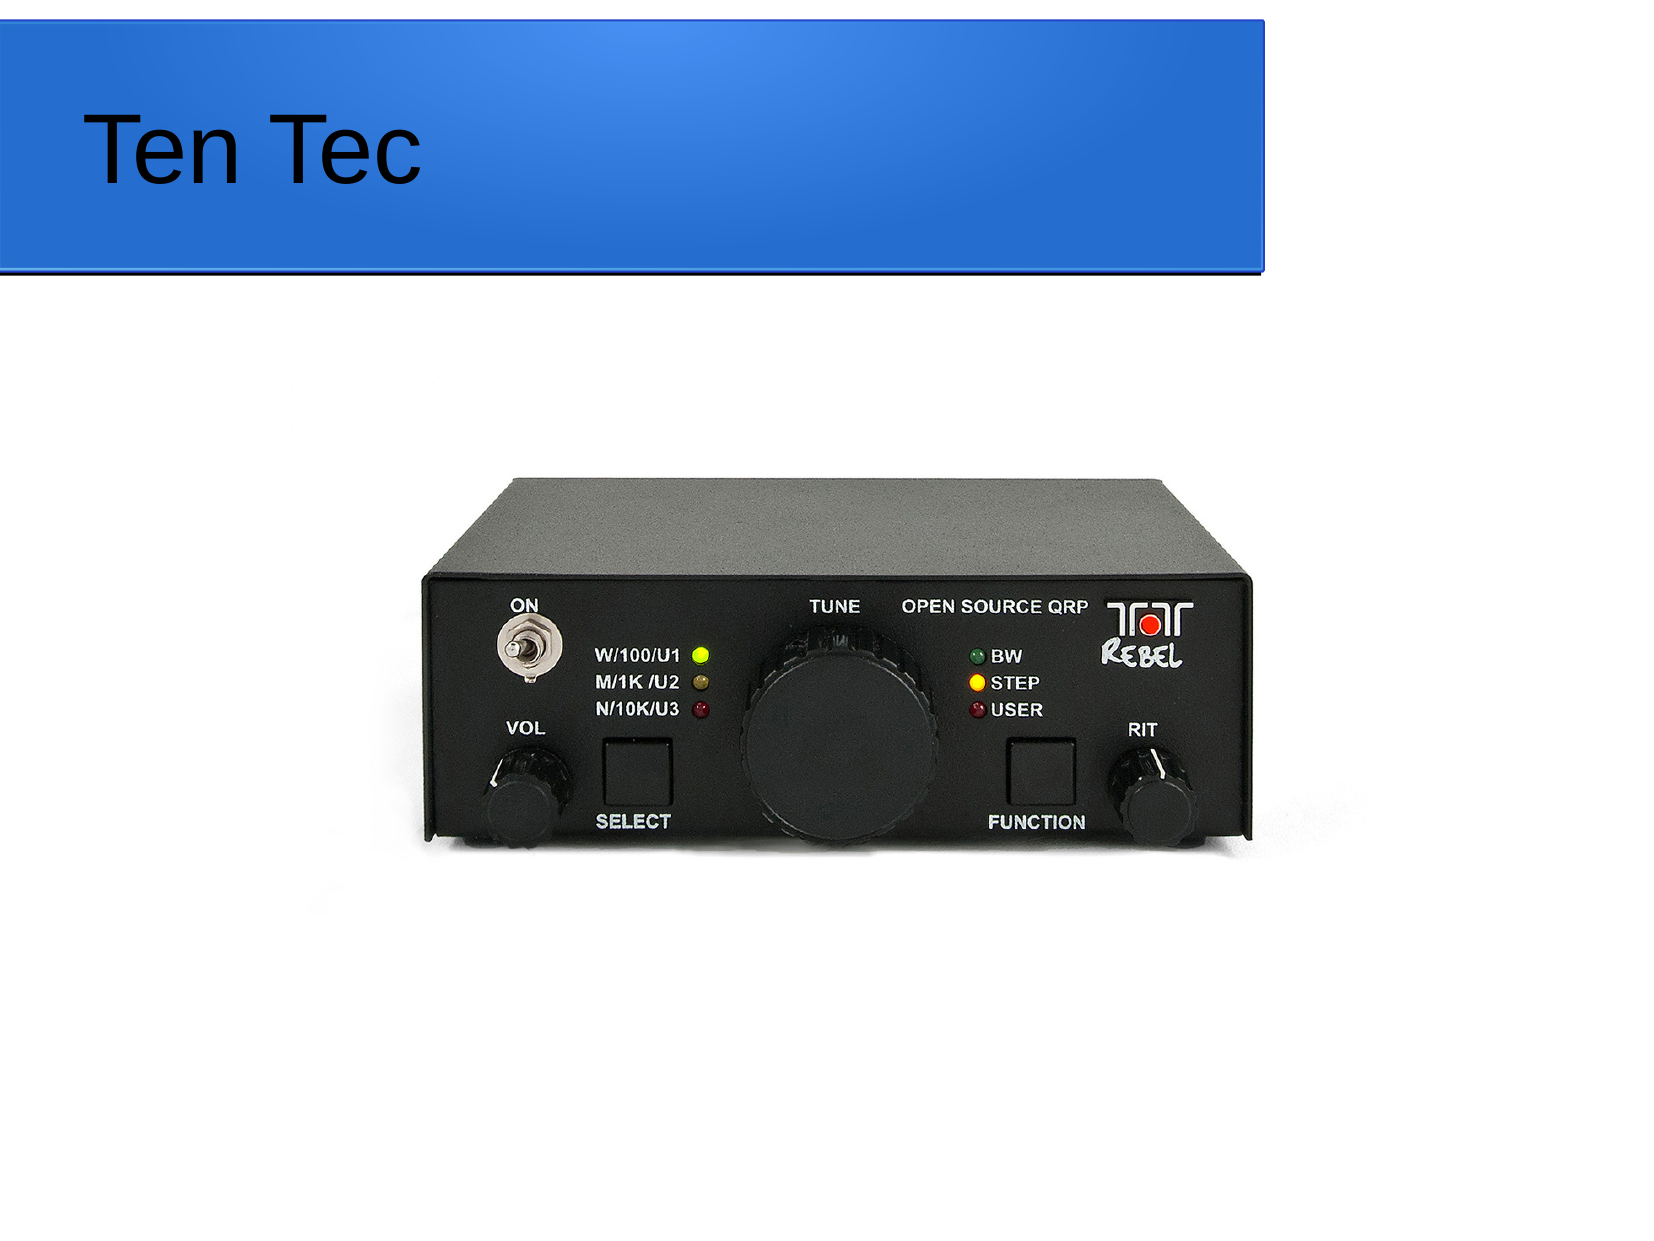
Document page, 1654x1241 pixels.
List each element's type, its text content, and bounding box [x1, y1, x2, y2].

title Ten Tec [82, 47, 1235, 252]
picture [287, 299, 1367, 1019]
